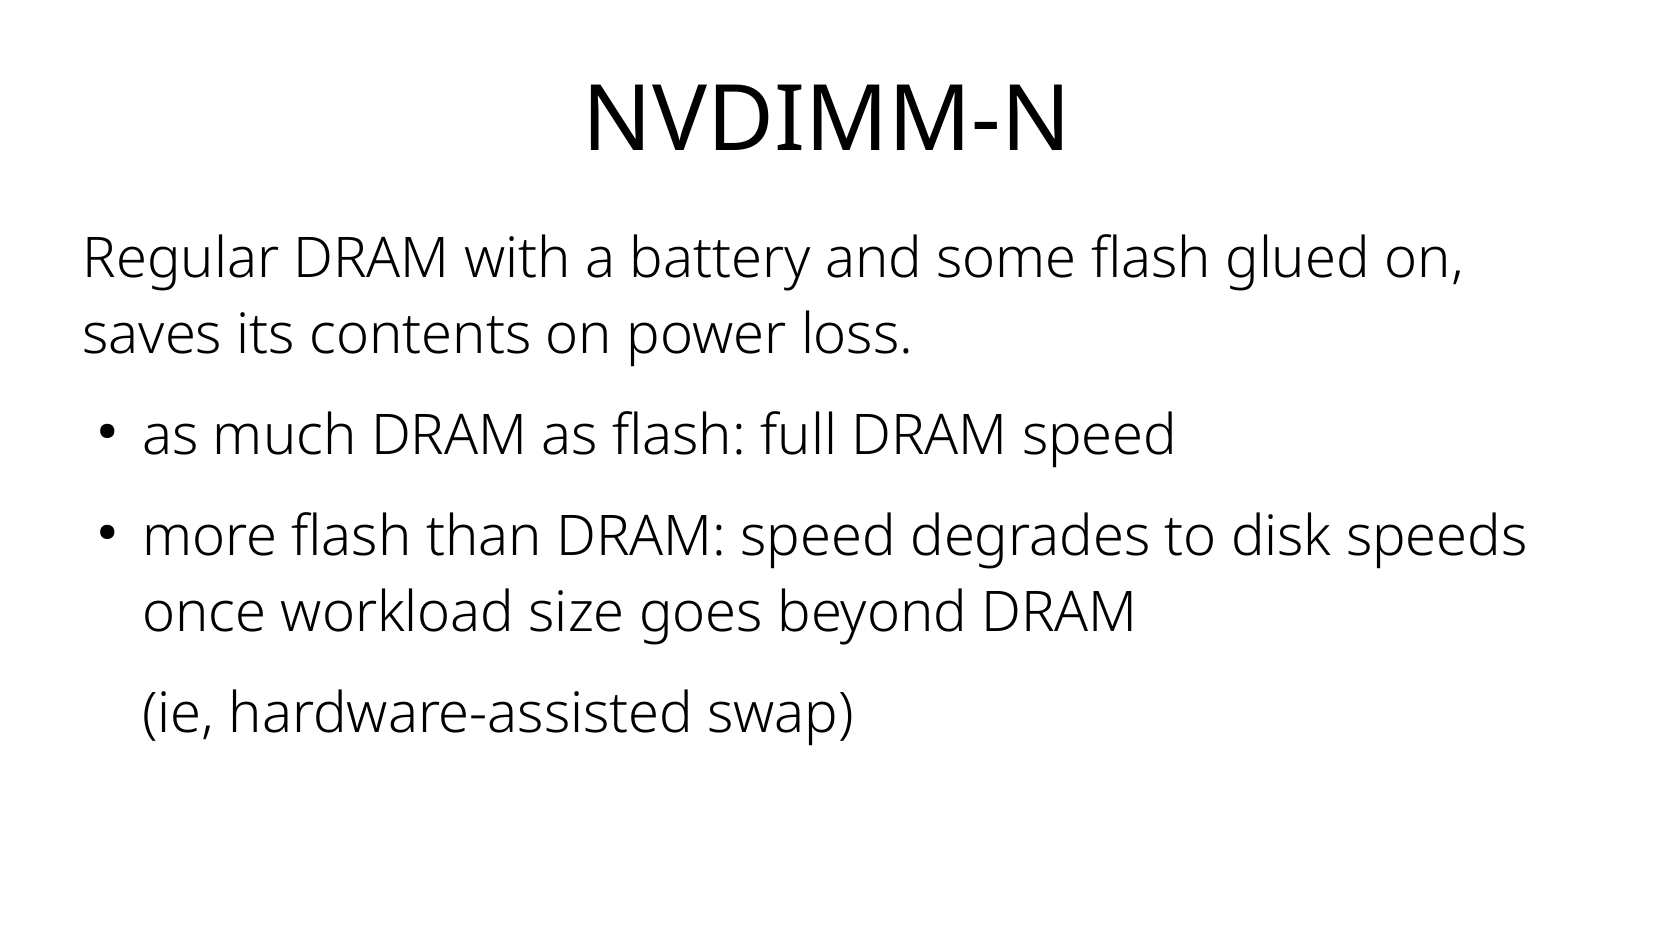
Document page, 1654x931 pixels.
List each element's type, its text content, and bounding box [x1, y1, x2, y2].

list Regular DRAM with a battery and some flash glued on, saves its contents on power loss. as much DRAM as flash: full DRAM speed more flash than DRAM: speed degrades to disk speeds once workload size goes beyond DRAM (ie, hardware-assisted swap) [82, 217, 1571, 758]
title NVDIMM-N [82, 37, 1571, 193]
